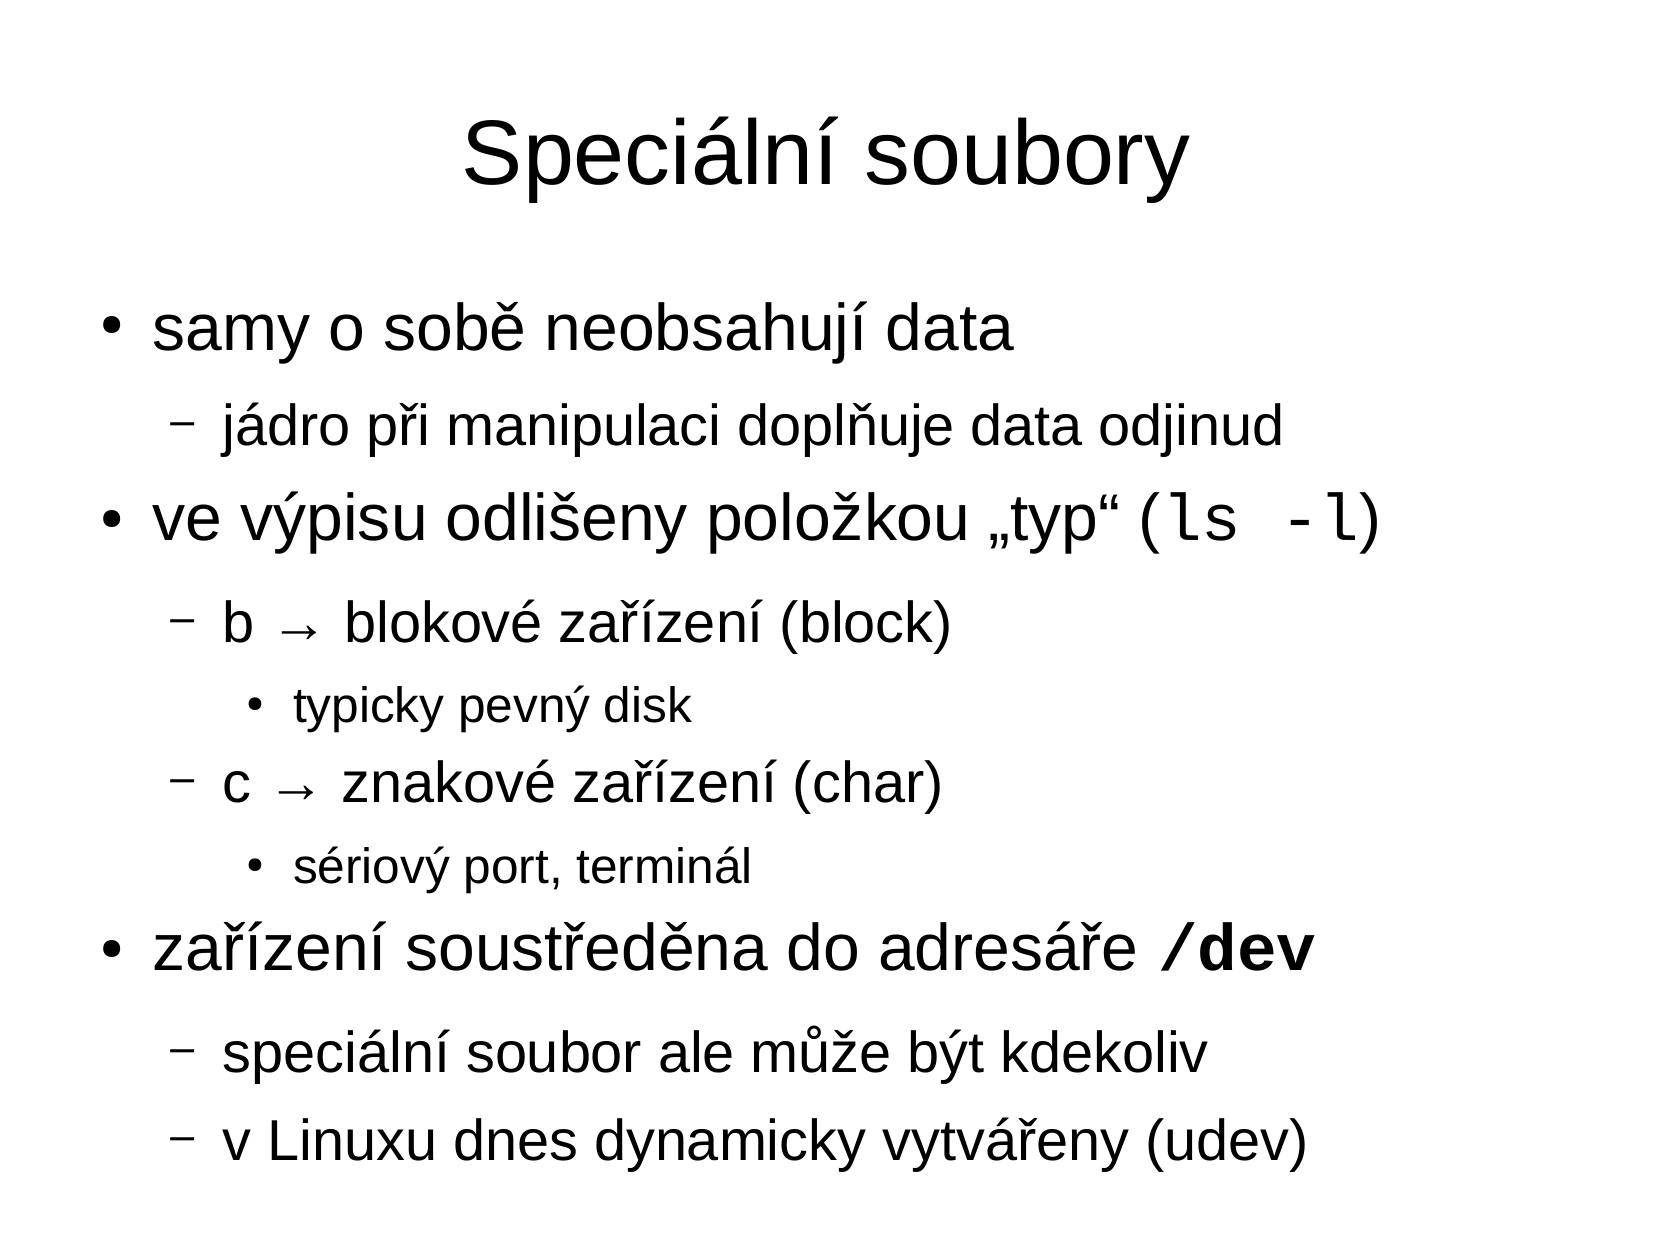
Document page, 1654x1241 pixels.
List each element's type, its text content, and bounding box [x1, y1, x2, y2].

title Speciální soubory [82, 56, 1571, 250]
list samy o sobě neobsahují data jádro při manipulaci doplňuje data odjinud ve výpisu odlišeny položkou „typ“ (ls -l) b → blokové zařízení (block) typicky pevný disk c → znakové zařízení (char) sériový port, terminál zařízení soustředěna do adresáře /dev speciální soubor ale může být kdekoliv v Linuxu dnes dynamicky vytvářeny (udev) [82, 290, 1571, 1180]
